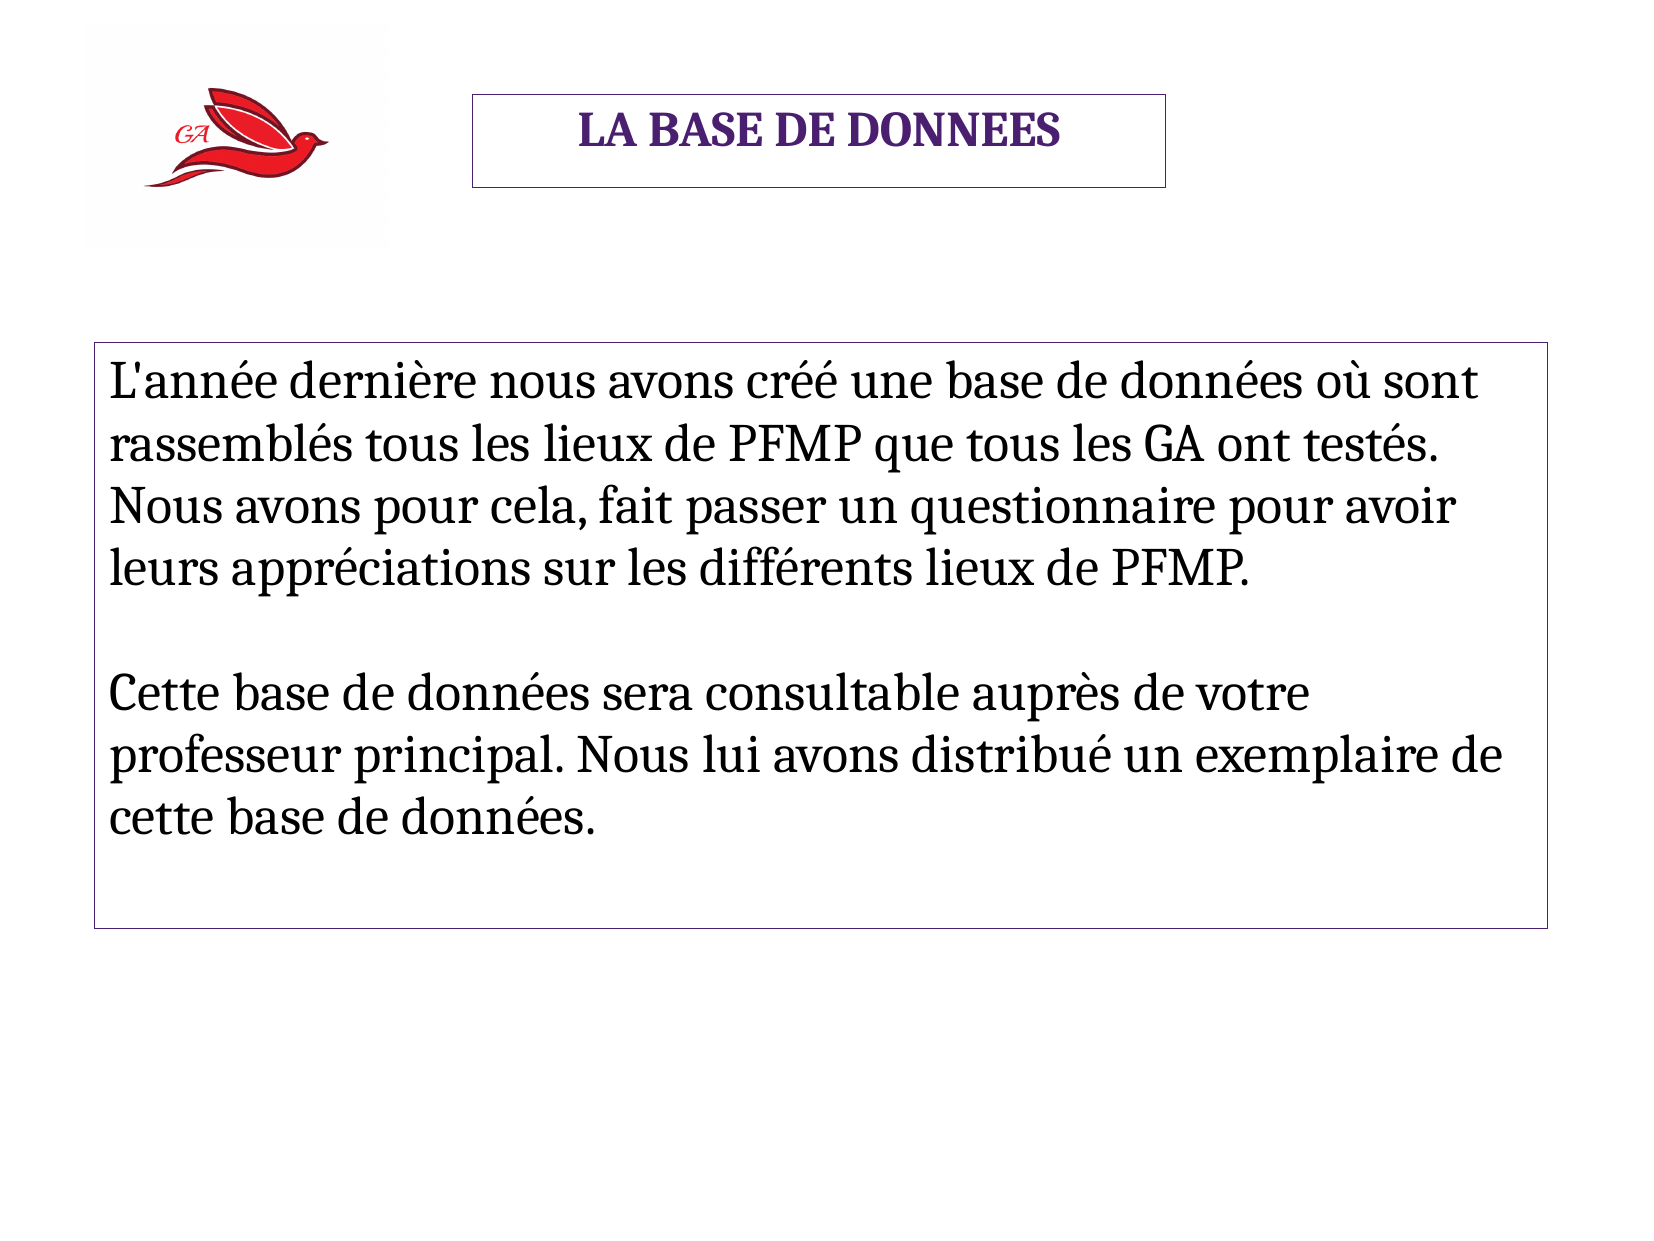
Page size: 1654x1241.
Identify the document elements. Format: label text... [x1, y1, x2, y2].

text_box L'année dernière nous avons créé une base de données où sont rassemblés tous les lieux de PFMP que tous les GA ont testés. Nous avons pour cela, fait passer un questionnaire pour avoir leurs appréciations sur les différents lieux de PFMP. Cette base de données sera consultable auprès de votre professeur principal. Nous lui avons distribué un exemplaire de cette base de données. [94, 342, 1548, 929]
picture [82, 23, 390, 249]
text_box LA BASE DE DONNEES [472, 94, 1166, 188]
